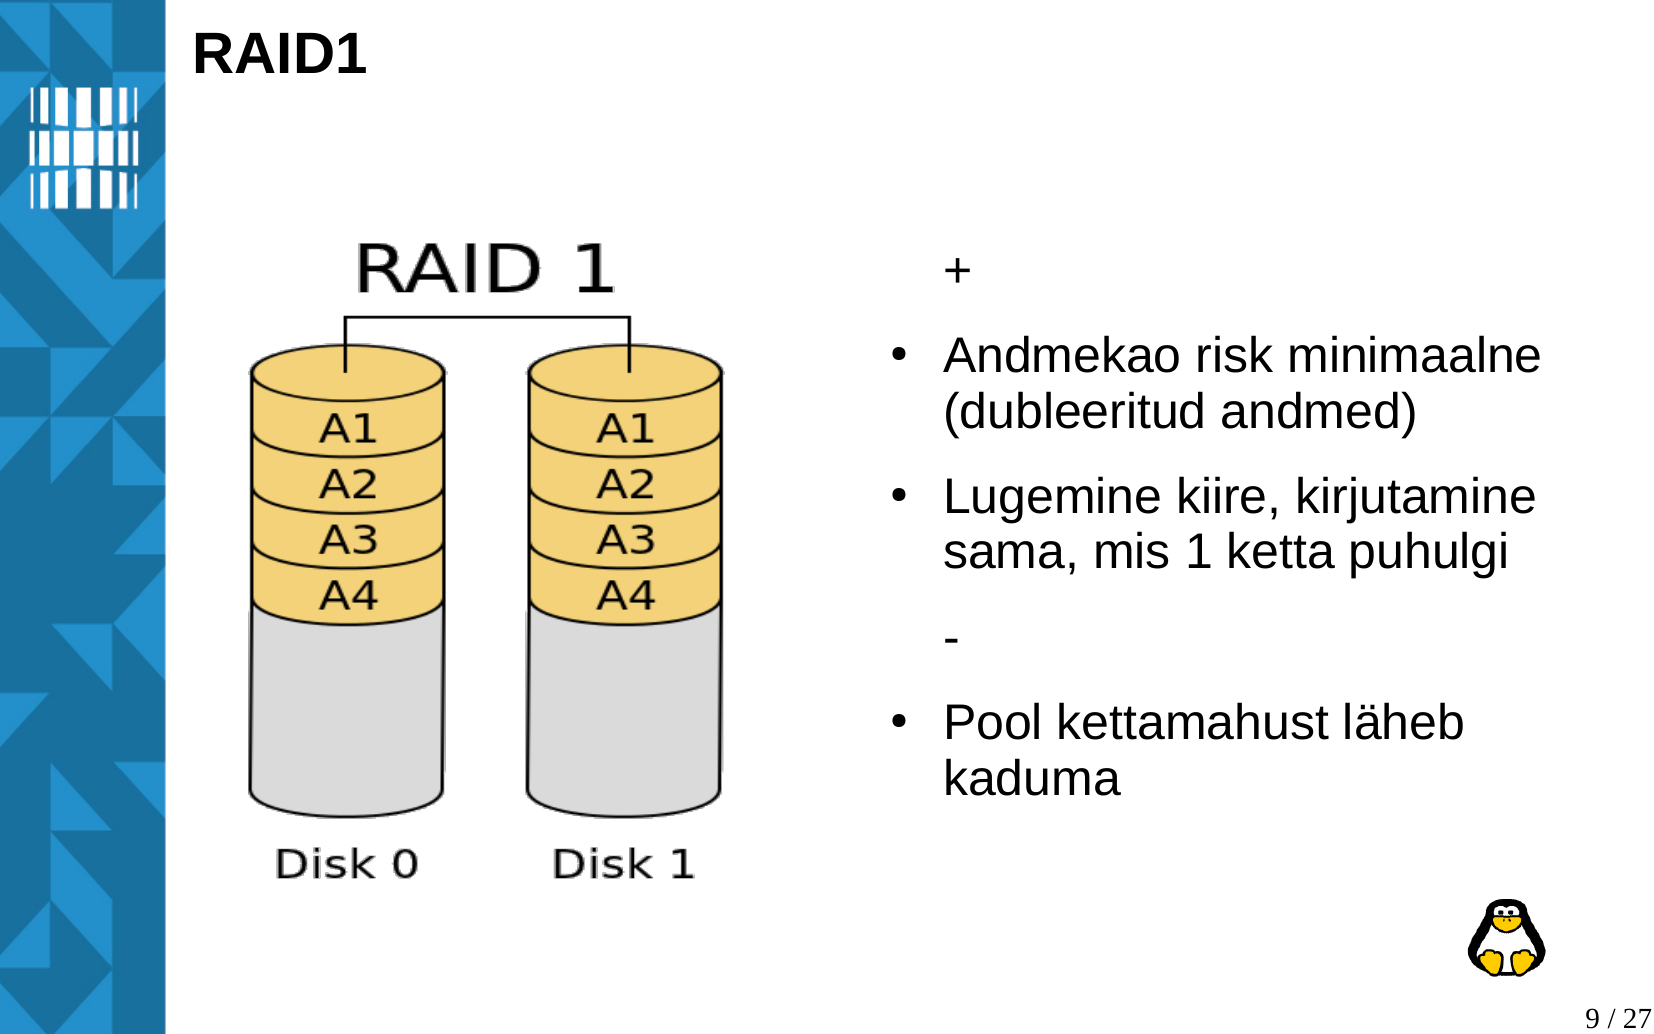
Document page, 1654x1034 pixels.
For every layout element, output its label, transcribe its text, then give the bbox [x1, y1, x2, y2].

picture [1440, 875, 1571, 985]
title RAID1 [192, 11, 1595, 95]
list + Andmekao risk minimaalne (dubleeritud andmed) Lugemine kiire, kirjutamine sama, mis 1 ketta puhulgi - Pool kettamahust läheb kaduma [872, 241, 1592, 842]
picture [212, 220, 755, 916]
